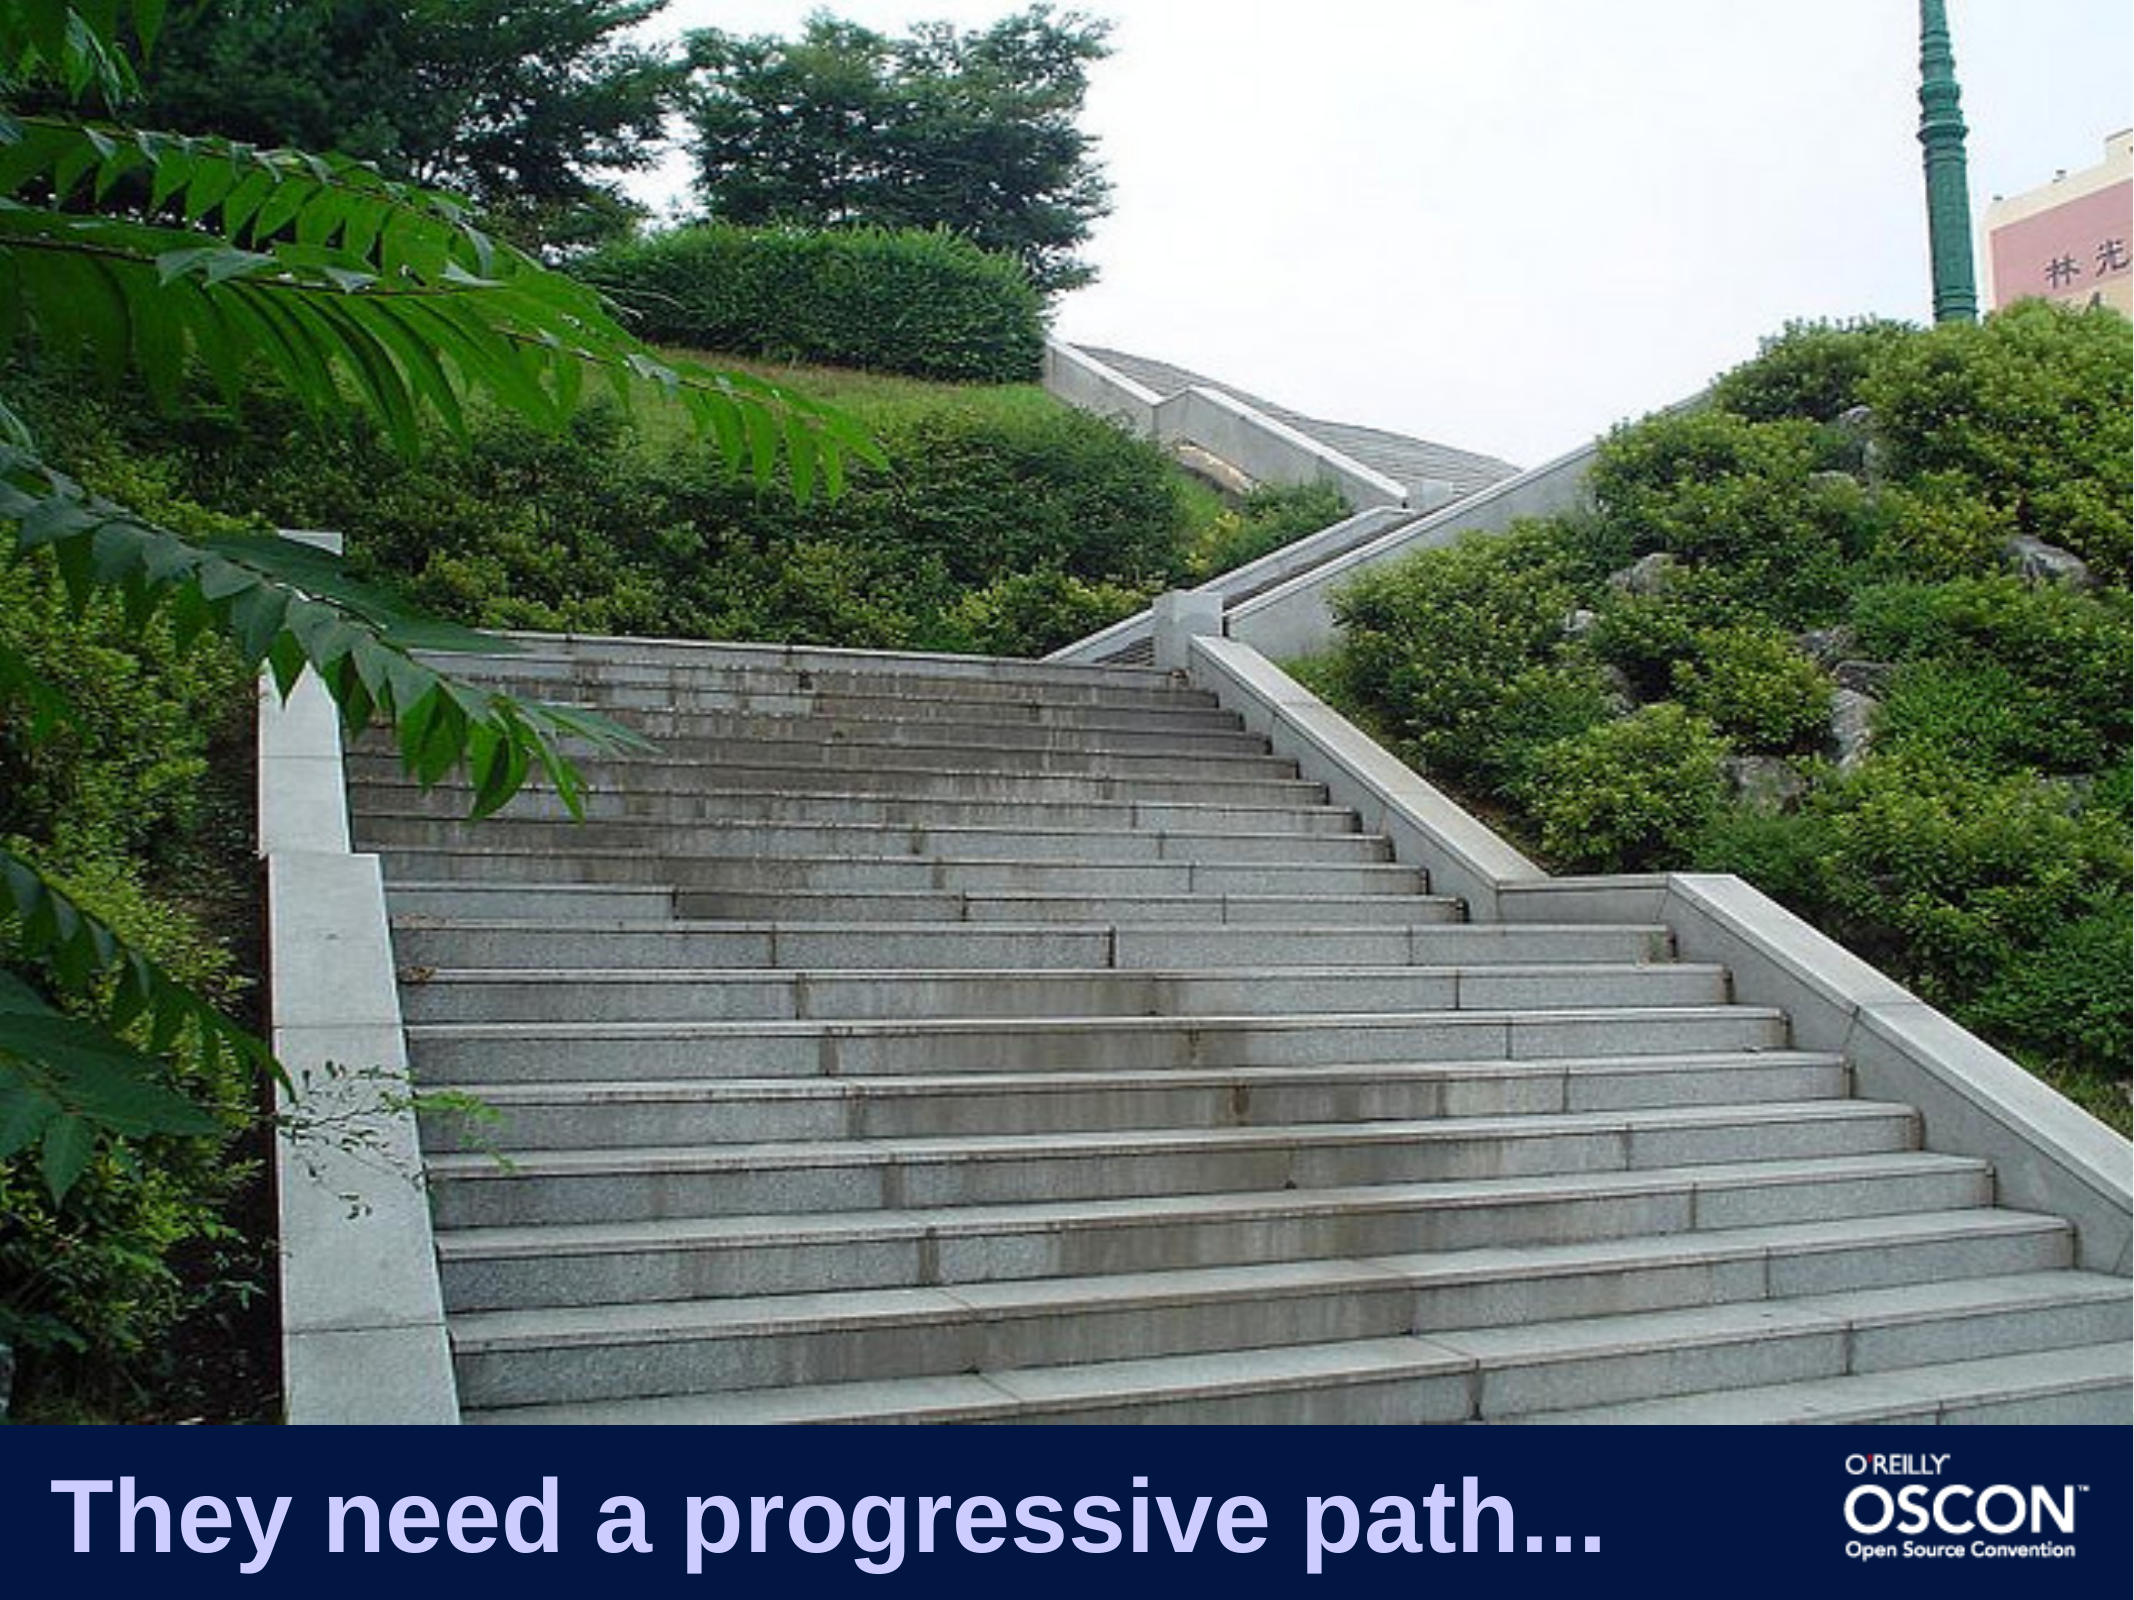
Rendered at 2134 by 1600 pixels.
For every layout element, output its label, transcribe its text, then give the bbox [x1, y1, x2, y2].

title They need a progressive path... [41, 1432, 2094, 1600]
picture [0, 0, 2134, 1600]
